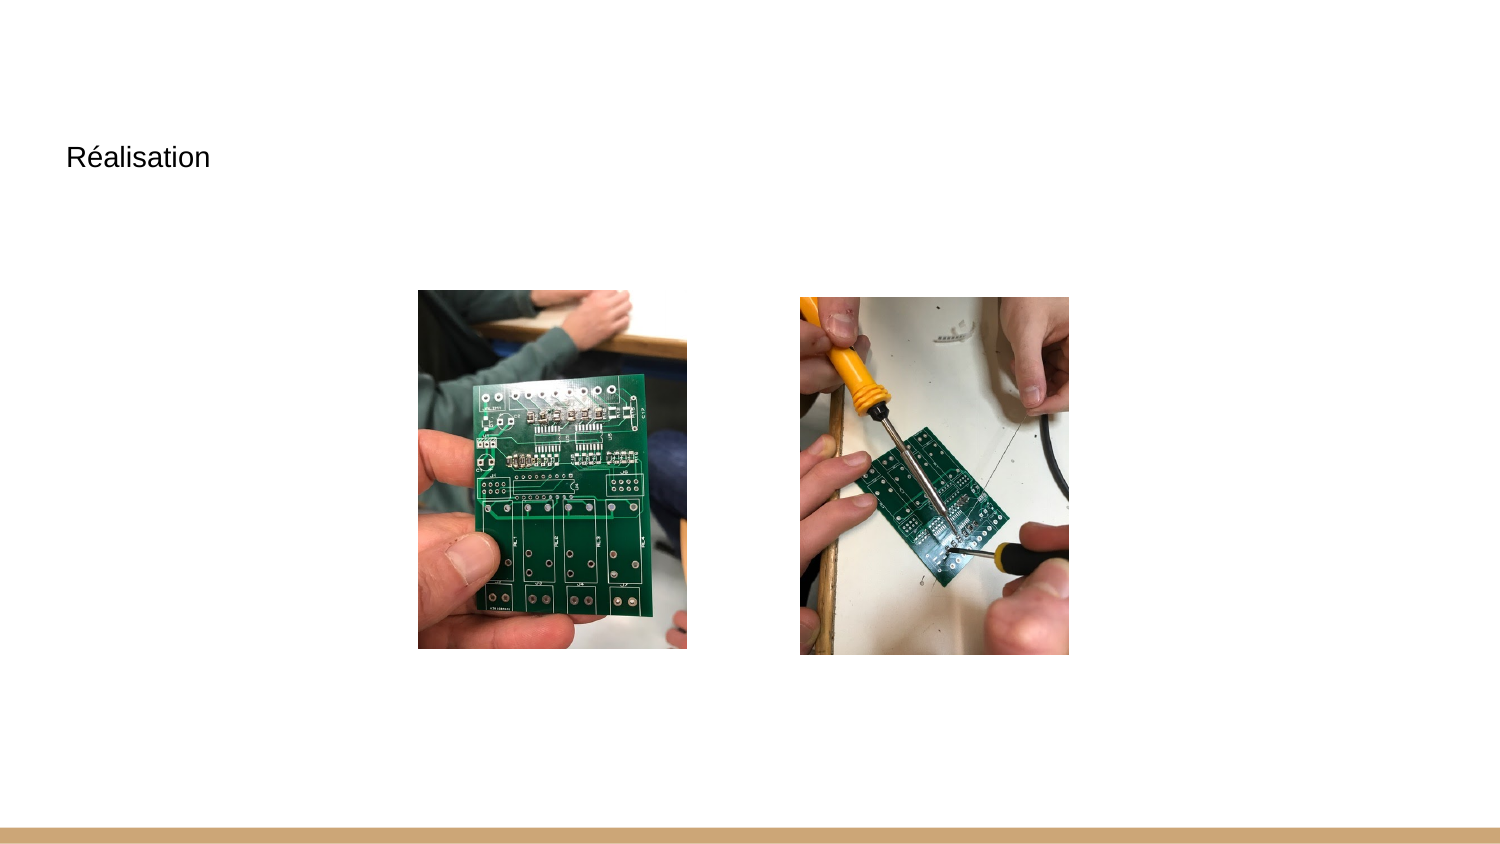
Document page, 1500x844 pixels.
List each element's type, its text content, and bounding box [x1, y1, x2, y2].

picture [418, 290, 687, 649]
list [51, 200, 1449, 752]
title Réalisation [51, 51, 1449, 189]
picture [800, 297, 1069, 655]
